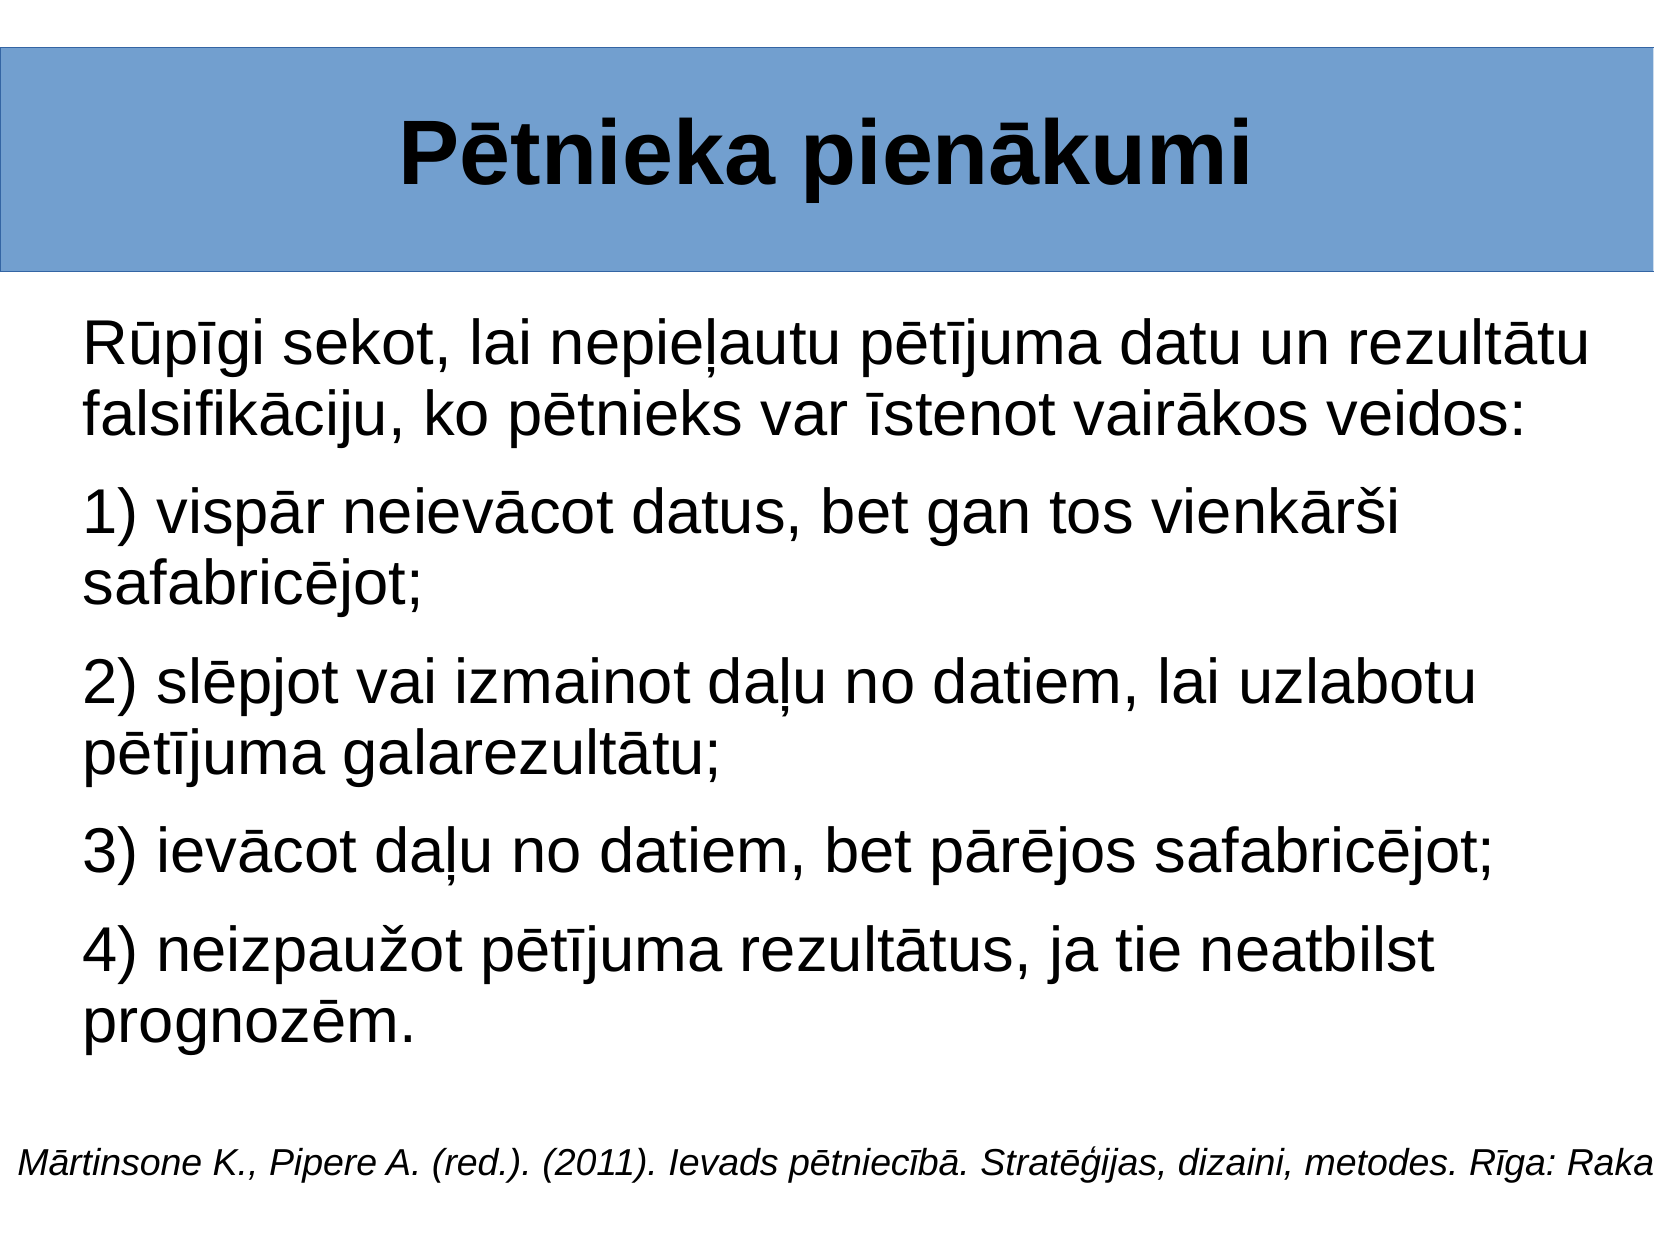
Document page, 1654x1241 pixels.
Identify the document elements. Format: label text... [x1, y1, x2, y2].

list Rūpīgi sekot, lai nepieļautu pētījuma datu un rezultātu falsifikāciju, ko pētnieks var īstenot vairākos veidos: 1) vispār neievācot datus, bet gan tos vienkārši safabricējot; 2) slēpjot vai izmainot daļu no datiem, lai uzlabotu pētījuma galarezultātu; 3) ievācot daļu no datiem, bet pārējos safabricējot; 4) neizpaužot pētījuma rezultātus, ja tie neatbilst prognozēm. [82, 307, 1619, 1099]
title Pētnieka pienākumi [82, 49, 1571, 257]
text_box [0, 47, 1654, 272]
text_box Mārtinsone K., Pipere A. (red.). (2011). Ievads pētniecībā. Stratēģijas, dizaini, metodes. Rīga: Raka [2, 1133, 1654, 1191]
